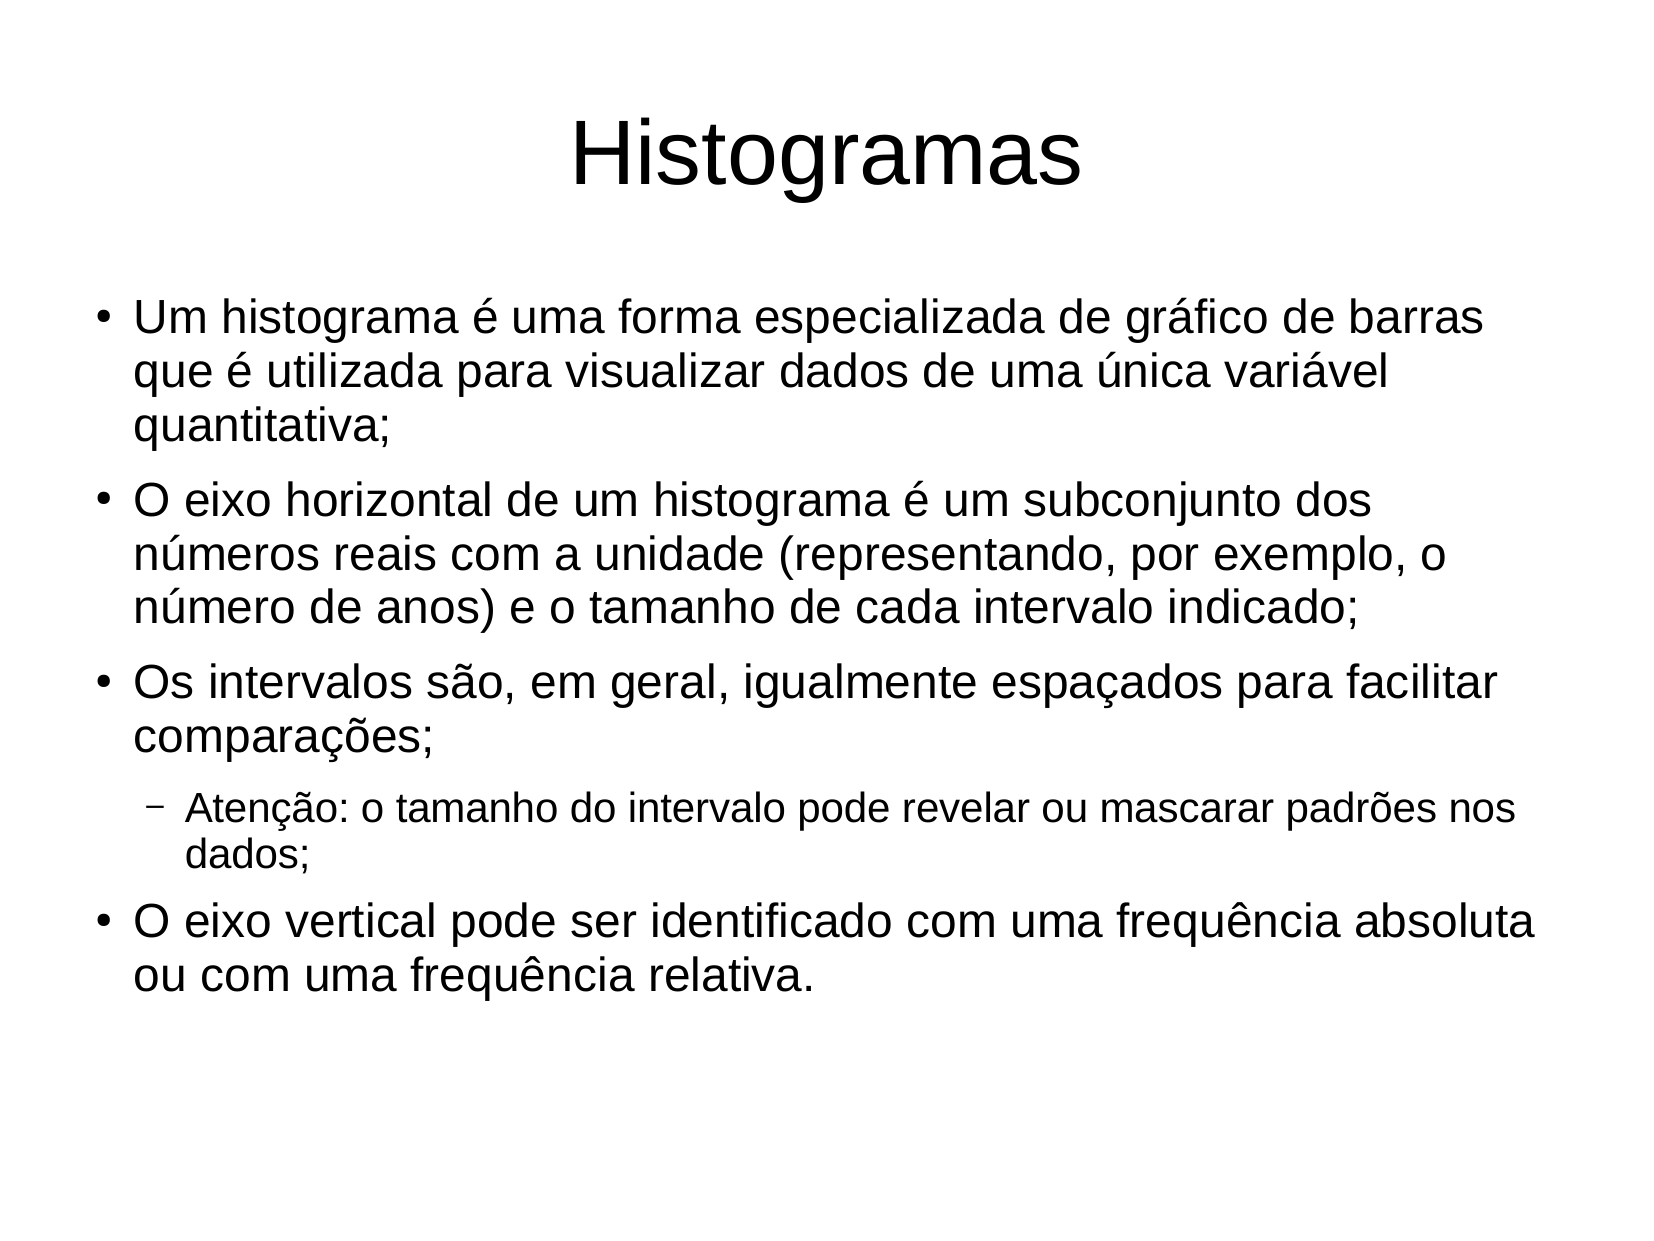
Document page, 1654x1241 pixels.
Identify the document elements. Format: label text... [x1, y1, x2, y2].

list Um histograma é uma forma especializada de gráfico de barras que é utilizada para visualizar dados de uma única variável quantitativa; O eixo horizontal de um histograma é um subconjunto dos números reais com a unidade (representando, por exemplo, o número de anos) e o tamanho de cada intervalo indicado; Os intervalos são, em geral, igualmente espaçados para facilitar comparações; Atenção: o tamanho do intervalo pode revelar ou mascarar padrões nos dados; O eixo vertical pode ser identificado com uma frequência absoluta ou com uma frequência relativa. [82, 290, 1571, 1010]
title Histogramas [82, 49, 1571, 257]
